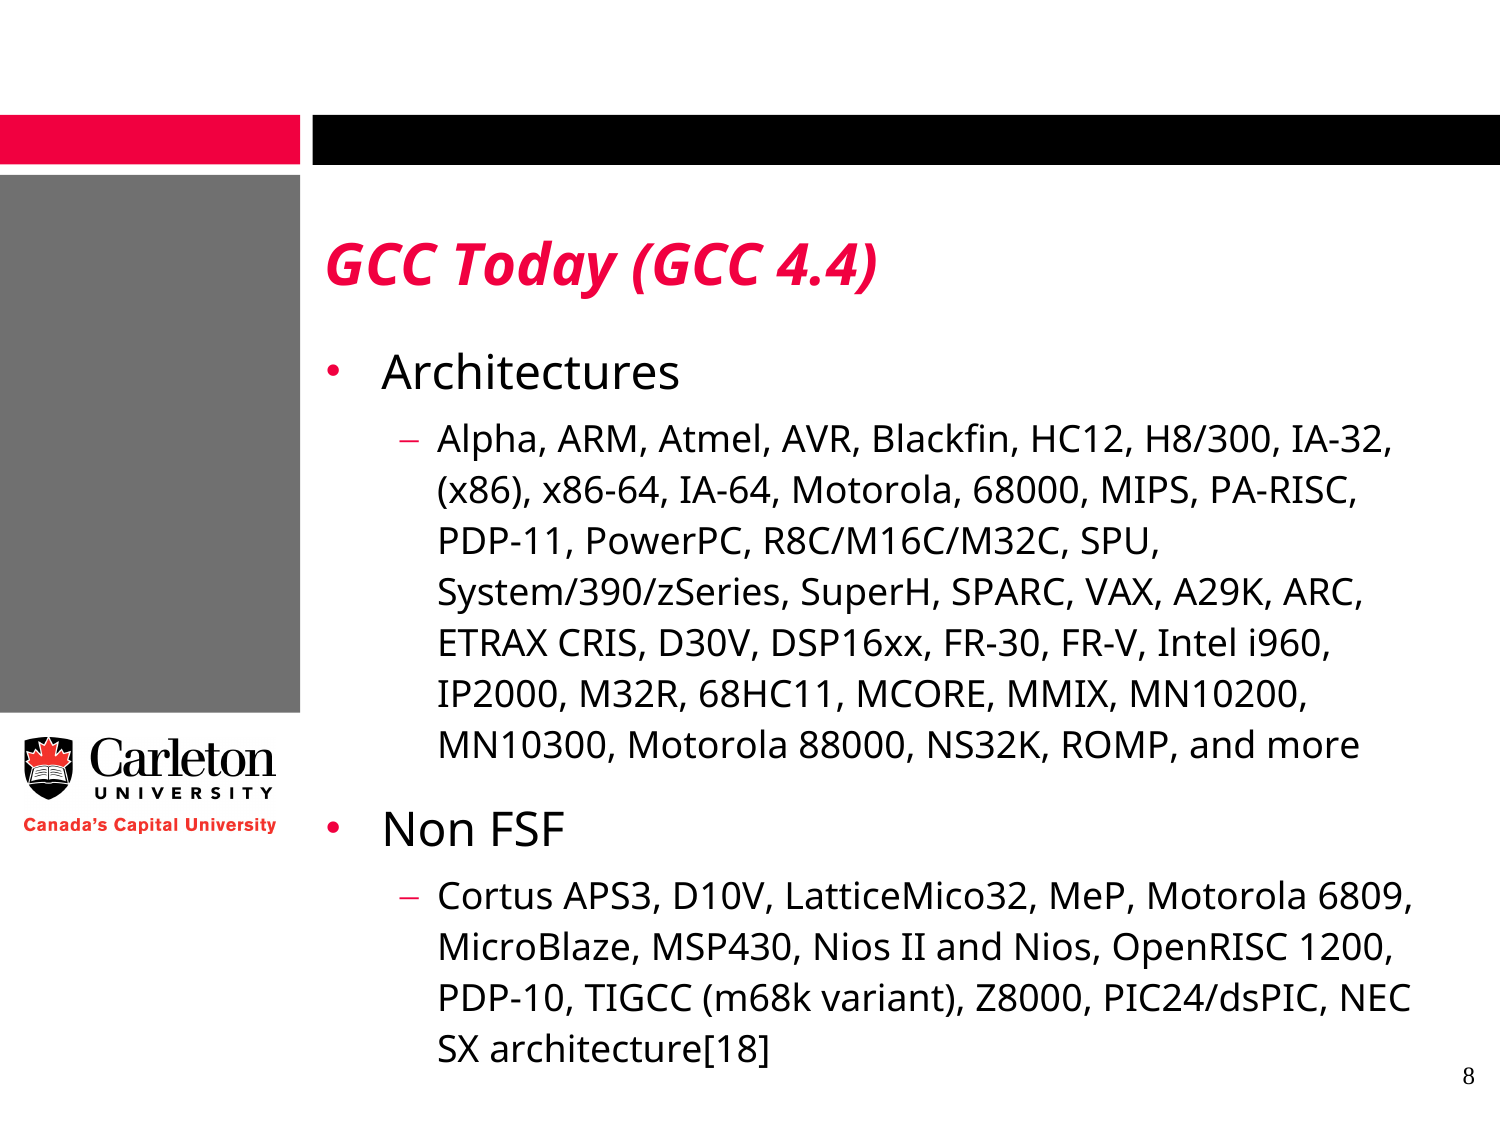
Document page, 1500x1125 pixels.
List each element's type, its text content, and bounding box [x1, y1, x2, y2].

picture [24, 737, 276, 834]
title GCC Today (GCC 4.4) [324, 194, 1450, 324]
list Architectures Alpha, ARM, Atmel, AVR, Blackfin, HC12, H8/300, IA-32, (x86), x86-64, IA-64, Motorola, 68000, MIPS, PA-RISC, PDP-11, PowerPC, R8C/M16C/M32C, SPU, System/390/zSeries, SuperH, SPARC, VAX, A29K, ARC, ETRAX CRIS, D30V, DSP16xx, FR-30, FR-V, Intel i960, IP2000, M32R, 68HC11, MCORE, MMIX, MN10200, MN10300, Motorola 88000, NS32K, ROMP, and more Non FSF Cortus APS3, D10V, LatticeMico32, MeP, Motorola 6809, MicroBlaze, MSP430, Nios II and Nios, OpenRISC 1200, PDP-10, TIGCC (m68k variant), Z8000, PIC24/dsPIC, NEC SX architecture[18] [324, 324, 1450, 1054]
